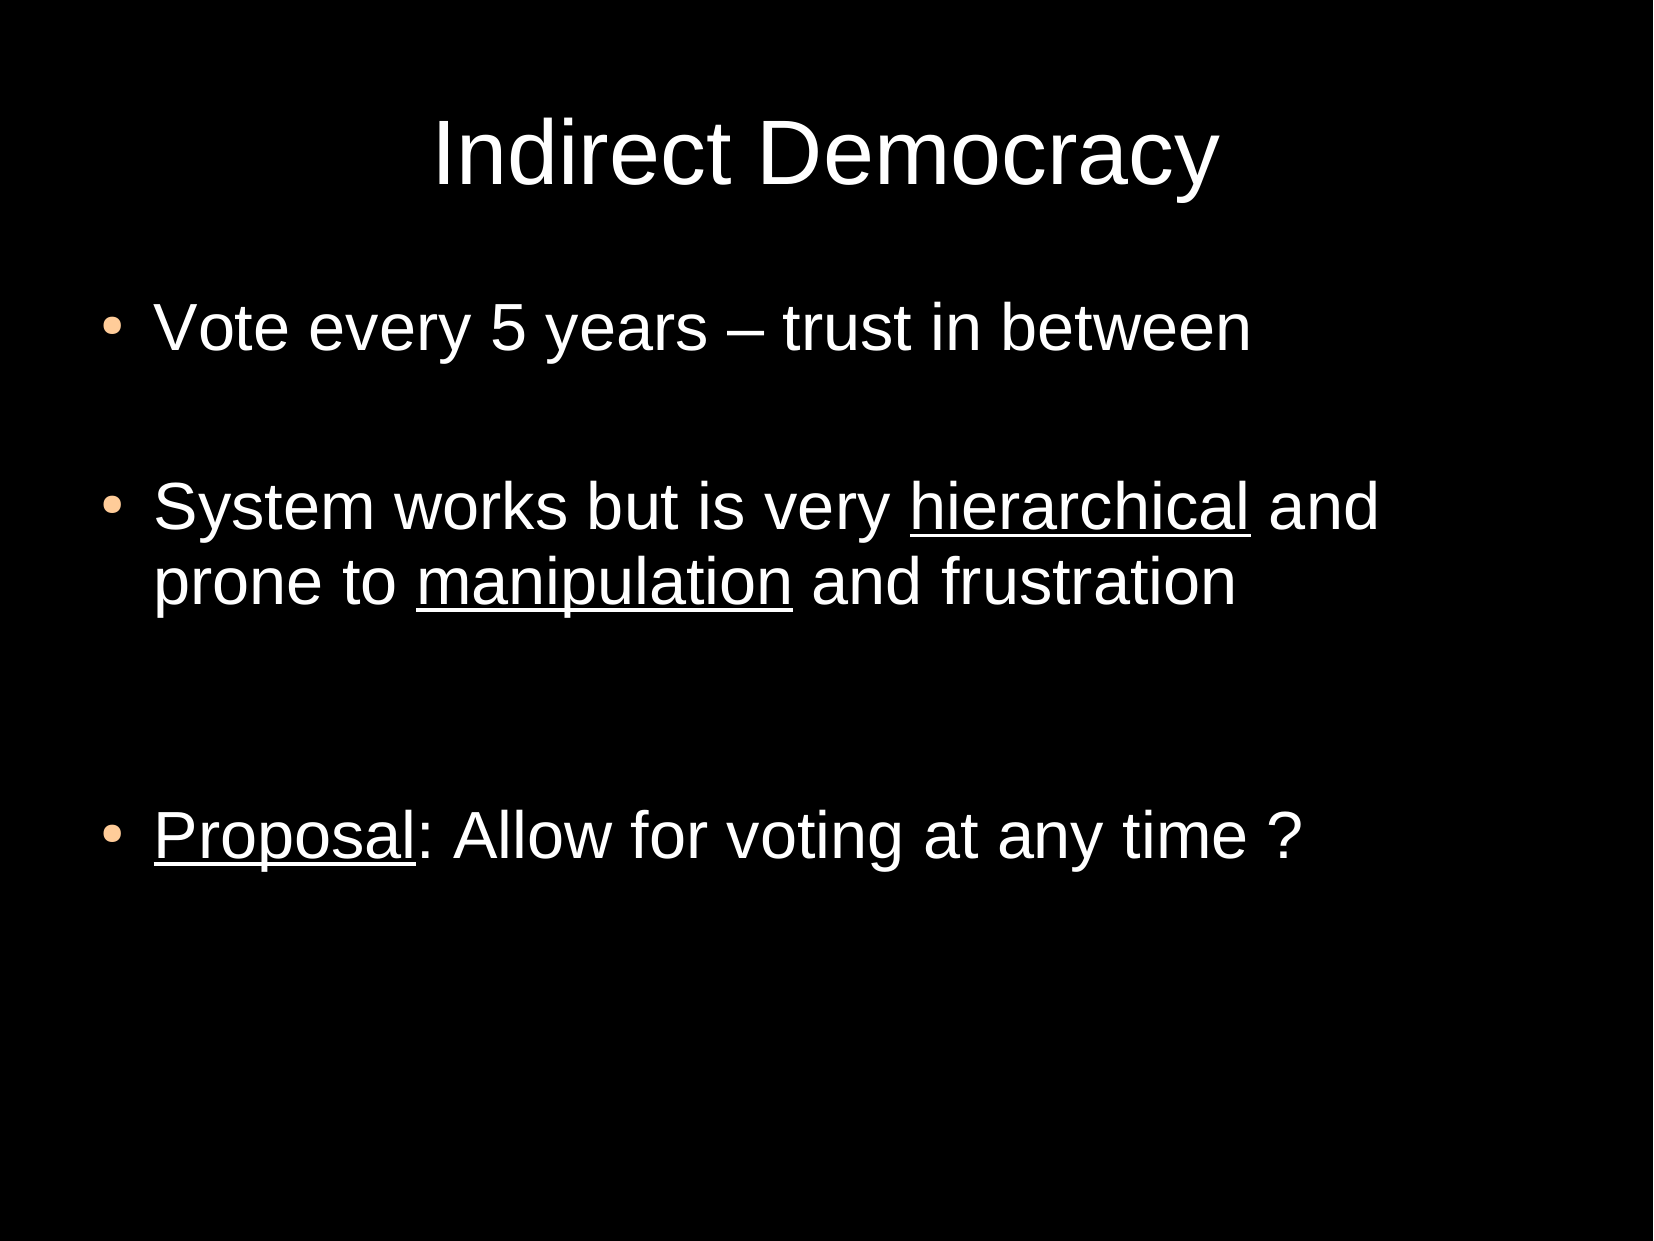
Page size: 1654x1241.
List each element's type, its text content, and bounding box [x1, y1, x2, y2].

list Vote every 5 years – trust in between System works but is very hierarchical and prone to manipulation and frustration Proposal: Allow for voting at any time ? [82, 290, 1571, 1095]
title Indirect Democracy [82, 56, 1571, 250]
